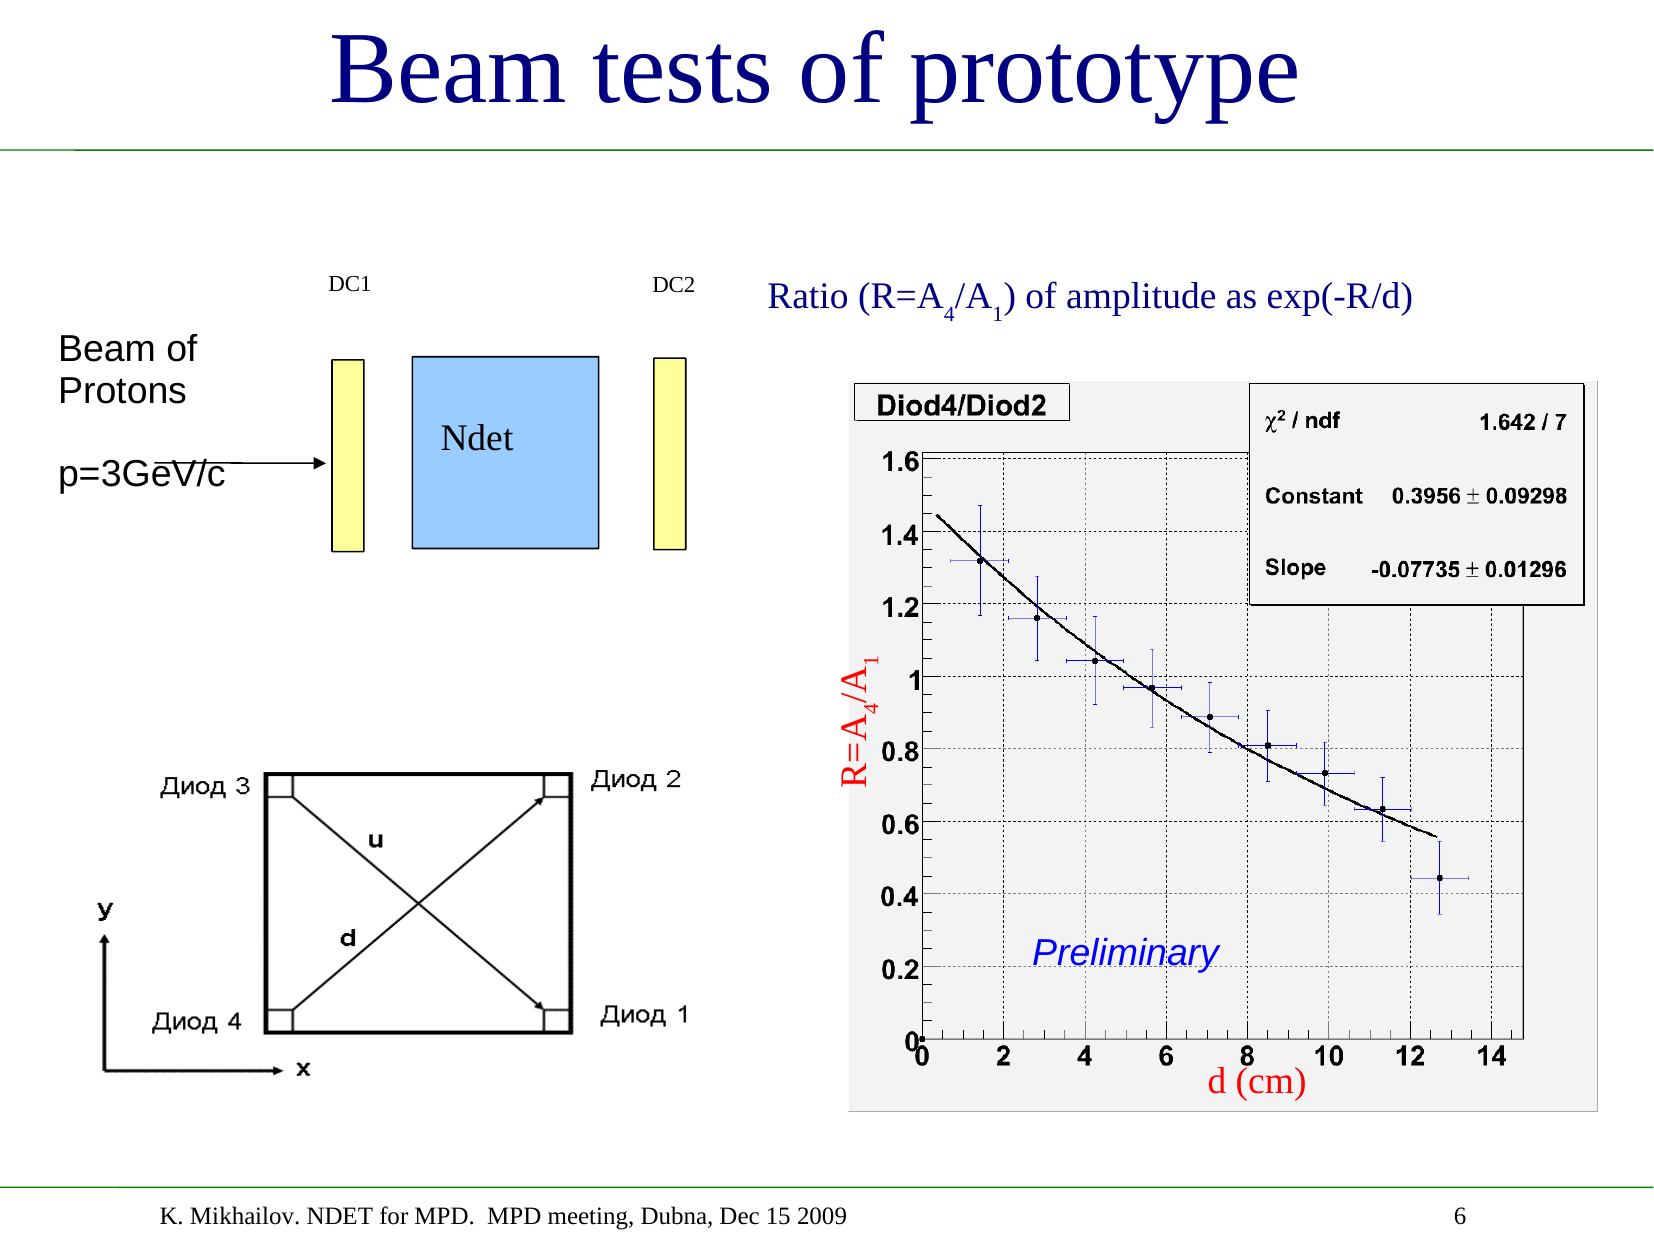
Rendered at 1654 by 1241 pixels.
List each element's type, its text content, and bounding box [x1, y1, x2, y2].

text_box Ndet [425, 409, 585, 510]
text_box [412, 356, 599, 549]
text_box DC2 [637, 264, 738, 328]
text_box Ratio (R=A4/A1) of amplitude as exp(-R/d) [752, 263, 1628, 329]
text_box [653, 358, 686, 550]
picture [87, 759, 762, 1106]
text_box DC1 [313, 263, 415, 328]
text_box d (cm) [1192, 1052, 1322, 1121]
subtitle [82, 297, 1570, 1101]
text_box Beam of Protons p=3GeV/c [43, 320, 230, 547]
text_box Preliminary [1017, 924, 1301, 982]
picture [847, 379, 1598, 1112]
title Beam tests of prototype [71, 0, 1559, 142]
text_box K. Mikhailov. NDET for MPD. MPD meeting, Dubna, Dec 15 2009 4 [144, 1195, 1540, 1239]
text_box R=A4/A1 [821, 571, 887, 803]
text_box [332, 359, 364, 552]
